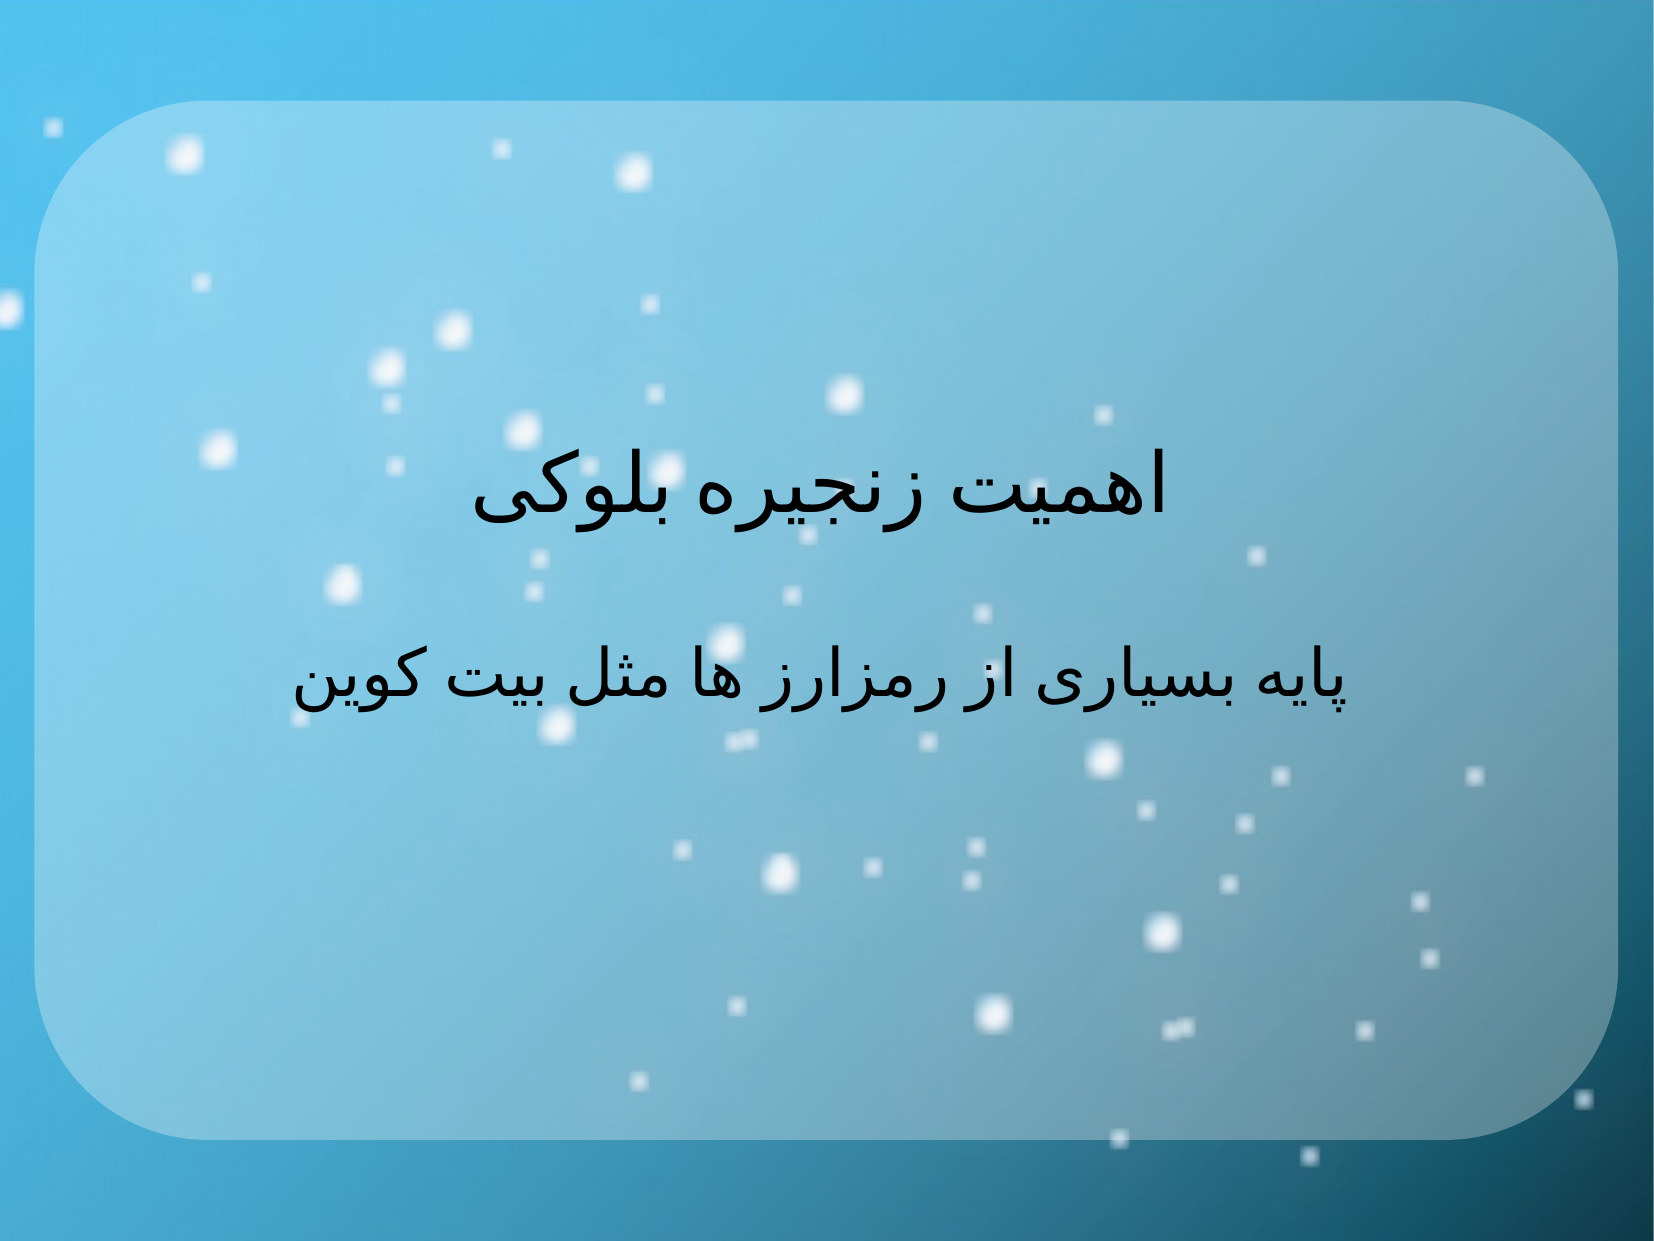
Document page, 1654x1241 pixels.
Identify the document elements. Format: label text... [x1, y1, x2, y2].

picture [0, 0, 1654, 1241]
title اهمیت زنجیره بلوکی [76, 388, 1565, 596]
text_box پایه بسیاری از رمزارز ها مثل بیت کوین [162, 629, 1479, 735]
